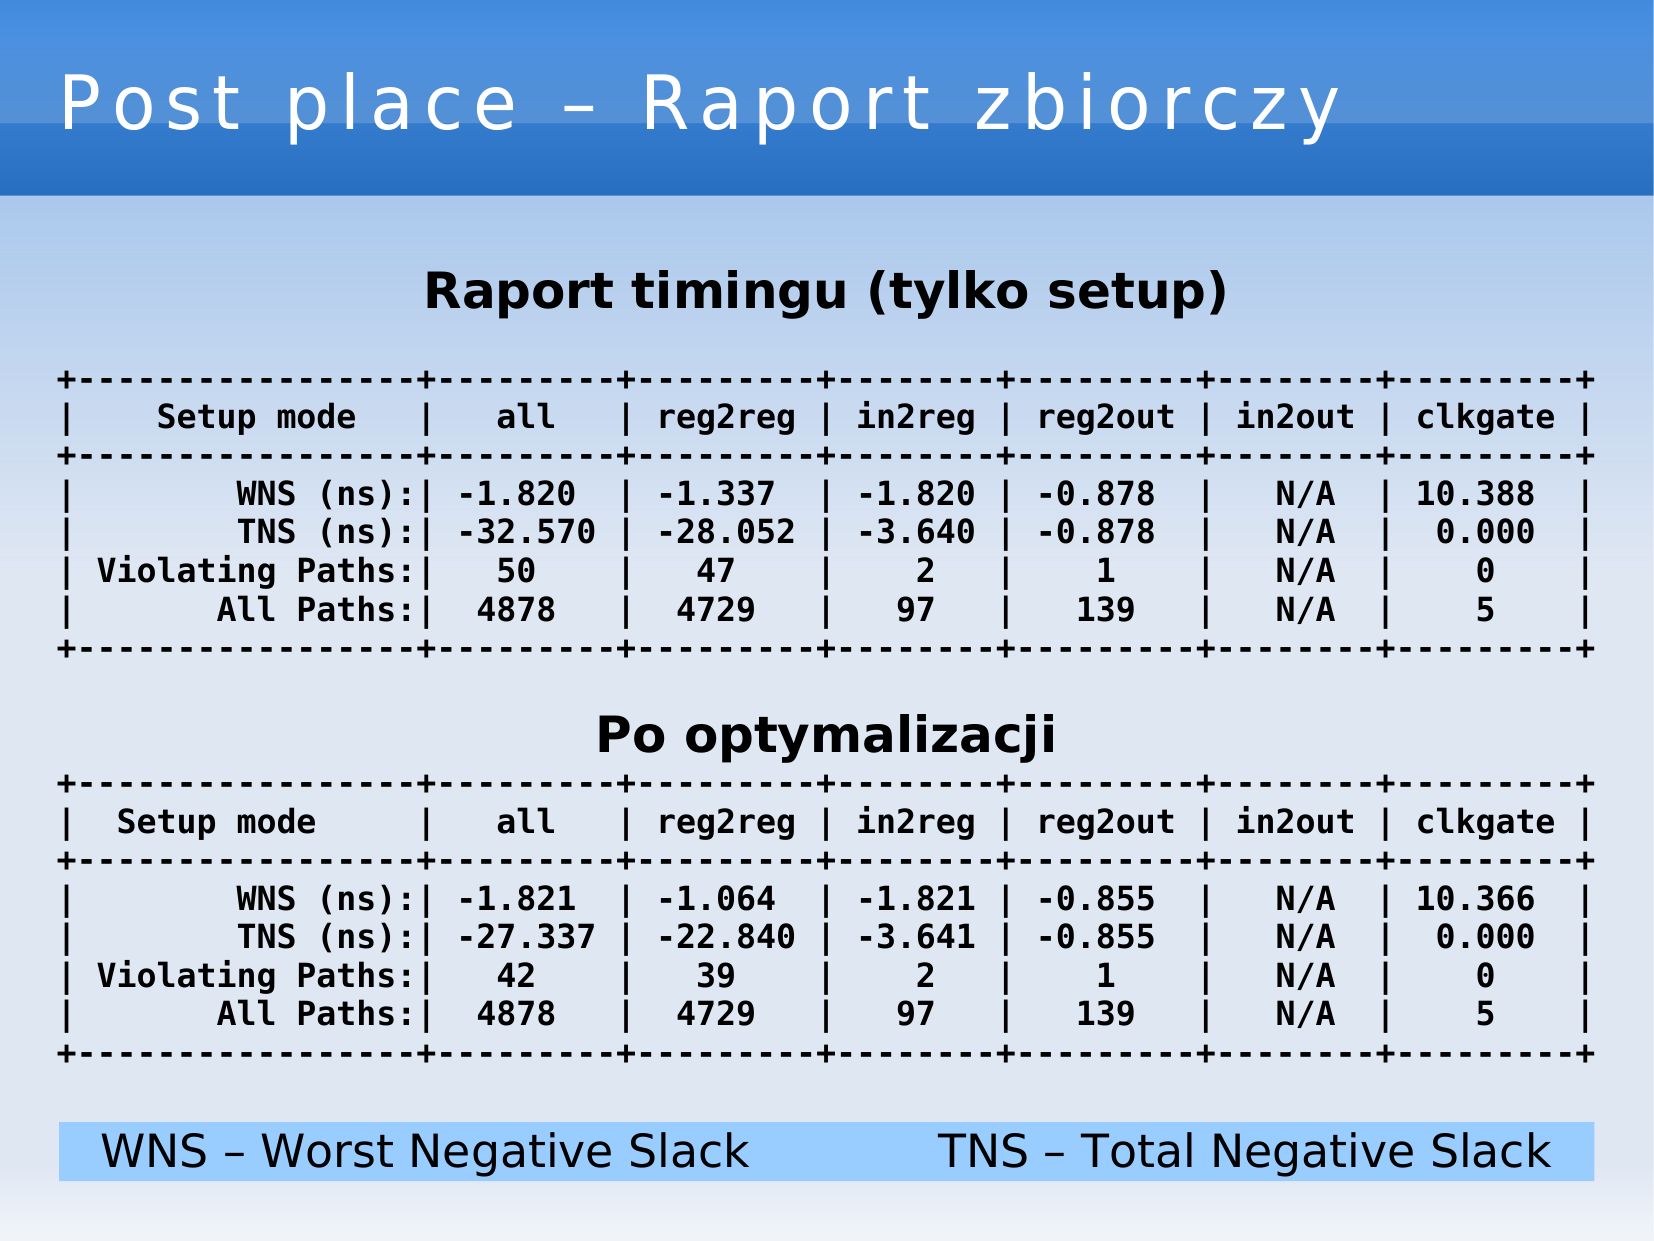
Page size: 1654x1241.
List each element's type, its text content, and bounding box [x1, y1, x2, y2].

text_box WNS – Worst Negative Slack TNS – Total Negative Slack [59, 1122, 1595, 1182]
title Post place – Raport zbiorczy [59, 29, 1447, 178]
picture [0, 0, 1654, 1241]
text_box Raport timingu (tylko setup) +-----------------+---------+---------+--------+---------+--------+---------+ | Setup mode | all | reg2reg | in2reg | reg2out | in2out | clkgate | +-----------------+---------+---------+--------+---------+--------+---------+ | WNS (ns):| -1.820 | -1.337 | -1.820 | -0.878 | N/A | 10.388 | | TNS (ns):| -32.570 | -28.052 | -3.640 | -0.878 | N/A | 0.000 | | Violating Paths:| 50 | 47 | 2 | 1 | N/A | 0 | | All Paths:| 4878 | 4729 | 97 | 139 | N/A | 5 | +-----------------+---------+---------+--------+---------+--------+---------+ Po optymalizacji +-----------------+---------+---------+--------+---------+--------+---------+ | Setup mode | all | reg2reg | in2reg | reg2out | in2out | clkgate | +-----------------+---------+---------+--------+---------+--------+---------+ | WNS (ns):| -1.821 | -1.064 | -1.821 | -0.855 | N/A | 10.366 | | TNS (ns):| -27.337 | -22.840 | -3.641 | -0.855 | N/A | 0.000 | | Violating Paths:| 42 | 39 | 2 | 1 | N/A | 0 | | All Paths:| 4878 | 4729 | 97 | 139 | N/A | 5 | +-----------------+---------+---------+--------+---------+--------+---------+ [29, 271, 1625, 1140]
